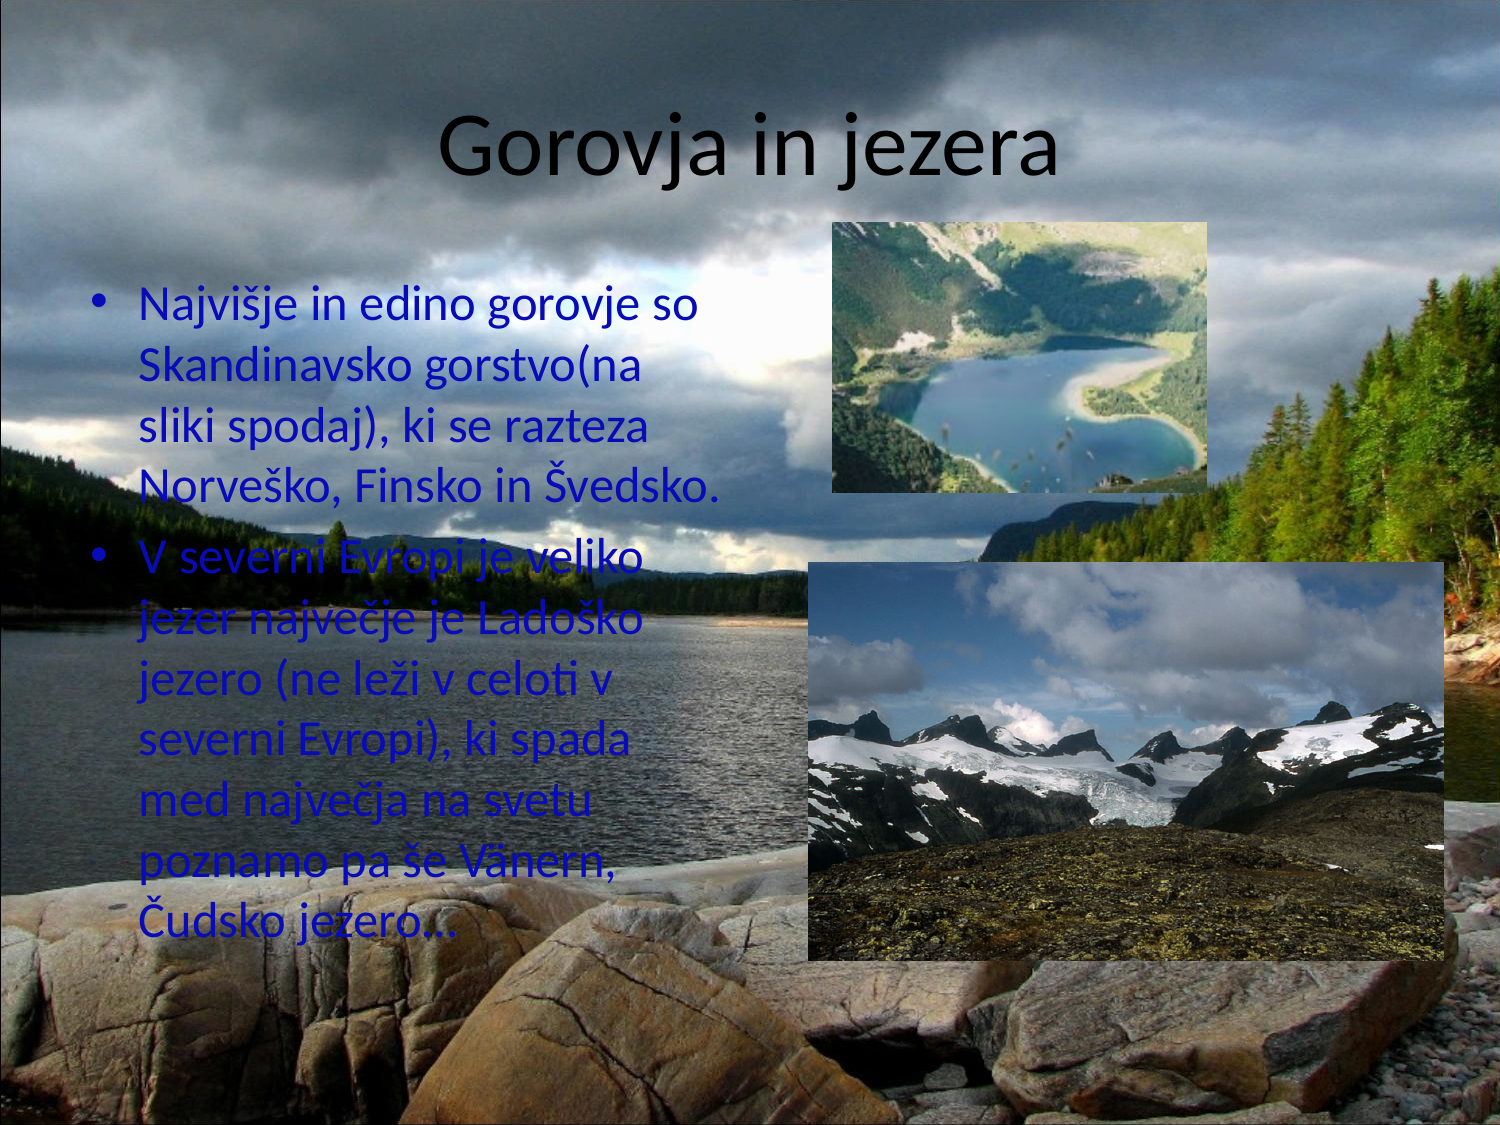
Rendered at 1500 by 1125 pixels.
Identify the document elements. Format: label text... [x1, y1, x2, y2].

list Najvišje in edino gorovje so Skandinavsko gorstvo(na sliki spodaj), ki se razteza Norveško, Finsko in Švedsko. V severni Evropi je veliko jezer največje je Ladoško jezero (ne leži v celoti v severni Evropi), ki spada med največja na svetu poznamo pa še Vänern, Čudsko jezero… [75, 262, 738, 1005]
picture [0, 0, 1500, 1125]
title Gorovja in jezera [75, 45, 1425, 233]
